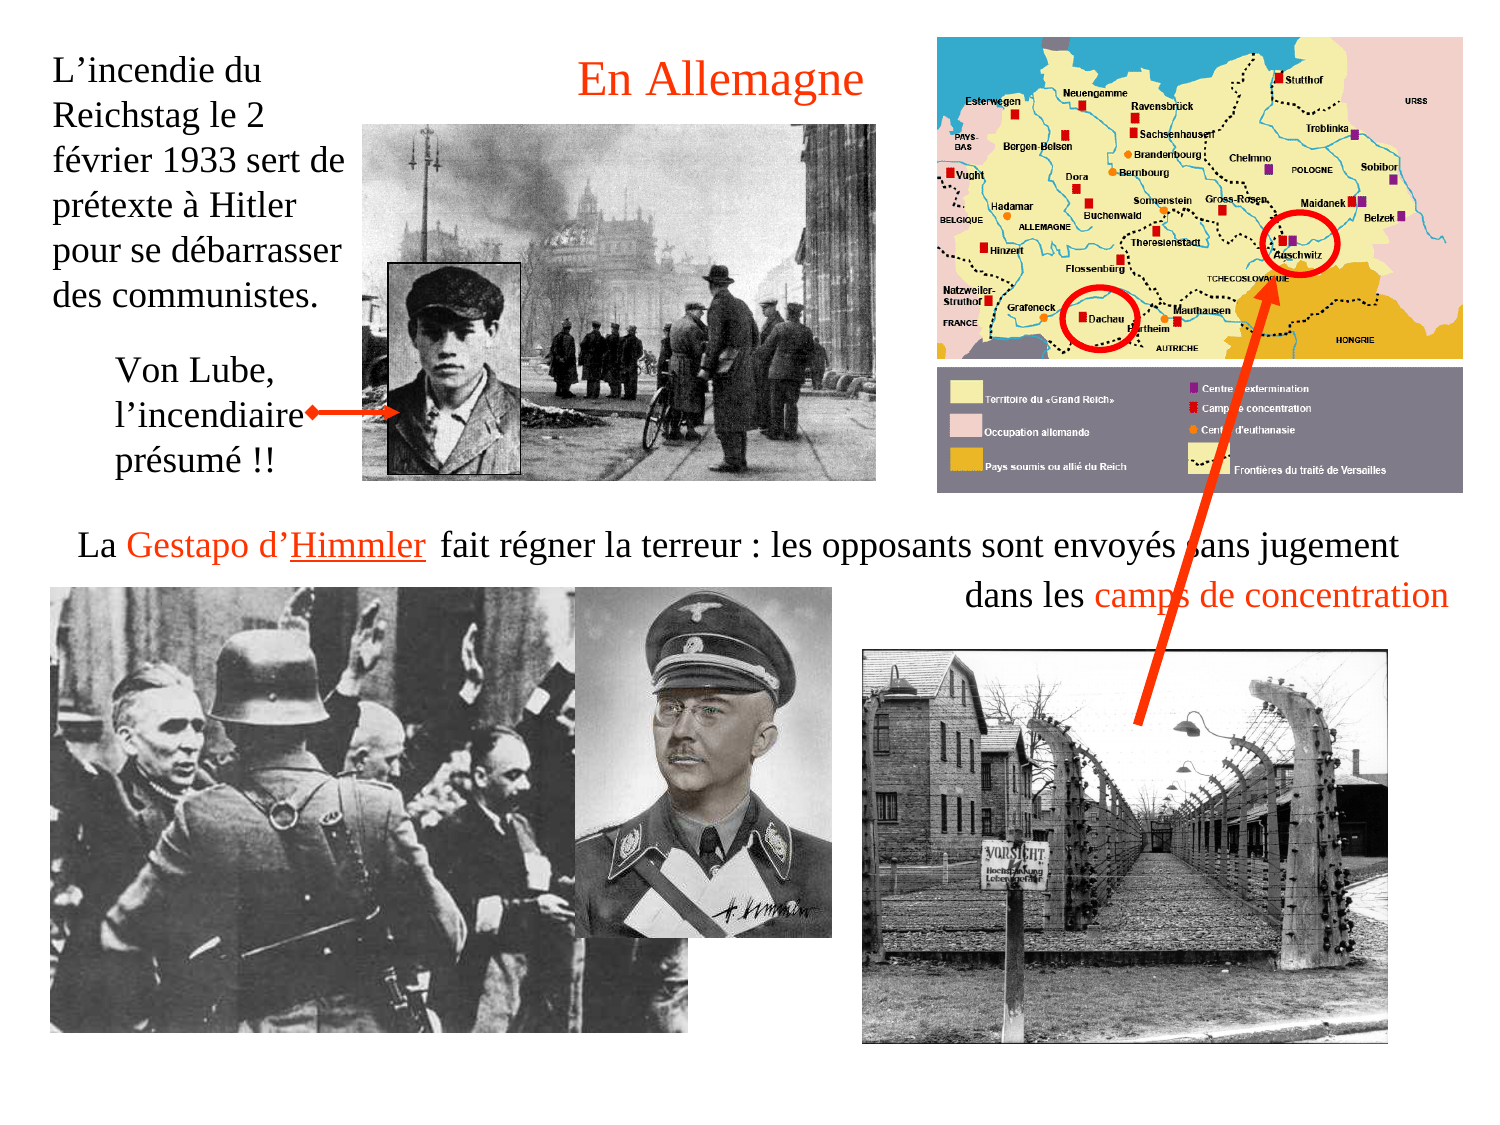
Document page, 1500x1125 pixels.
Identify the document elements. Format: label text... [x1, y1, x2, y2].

picture [362, 124, 876, 481]
text_box L’incendie du Reichstag le 2 février 1933 sert de prétexte à Hitler pour se débarrasser des communistes. [37, 37, 363, 323]
text_box fait régner la terreur : les opposants sont envoyés sans jugement [424, 512, 1197, 573]
text_box dans les camps de concentration [950, 562, 1182, 623]
text_box fait régner la terreur : les opposants sont envoyés sans jugement [1193, 512, 1488, 573]
text_box En Allemagne [562, 37, 880, 113]
text_box Von Lube, l’incendiaire présumé !! [99, 337, 326, 488]
picture [50, 587, 832, 1033]
picture [937, 37, 1463, 493]
text_box dans les camps de concentration [1174, 562, 1476, 623]
picture [862, 649, 1388, 1044]
text_box La Gestapo d’Himmler [62, 512, 424, 573]
